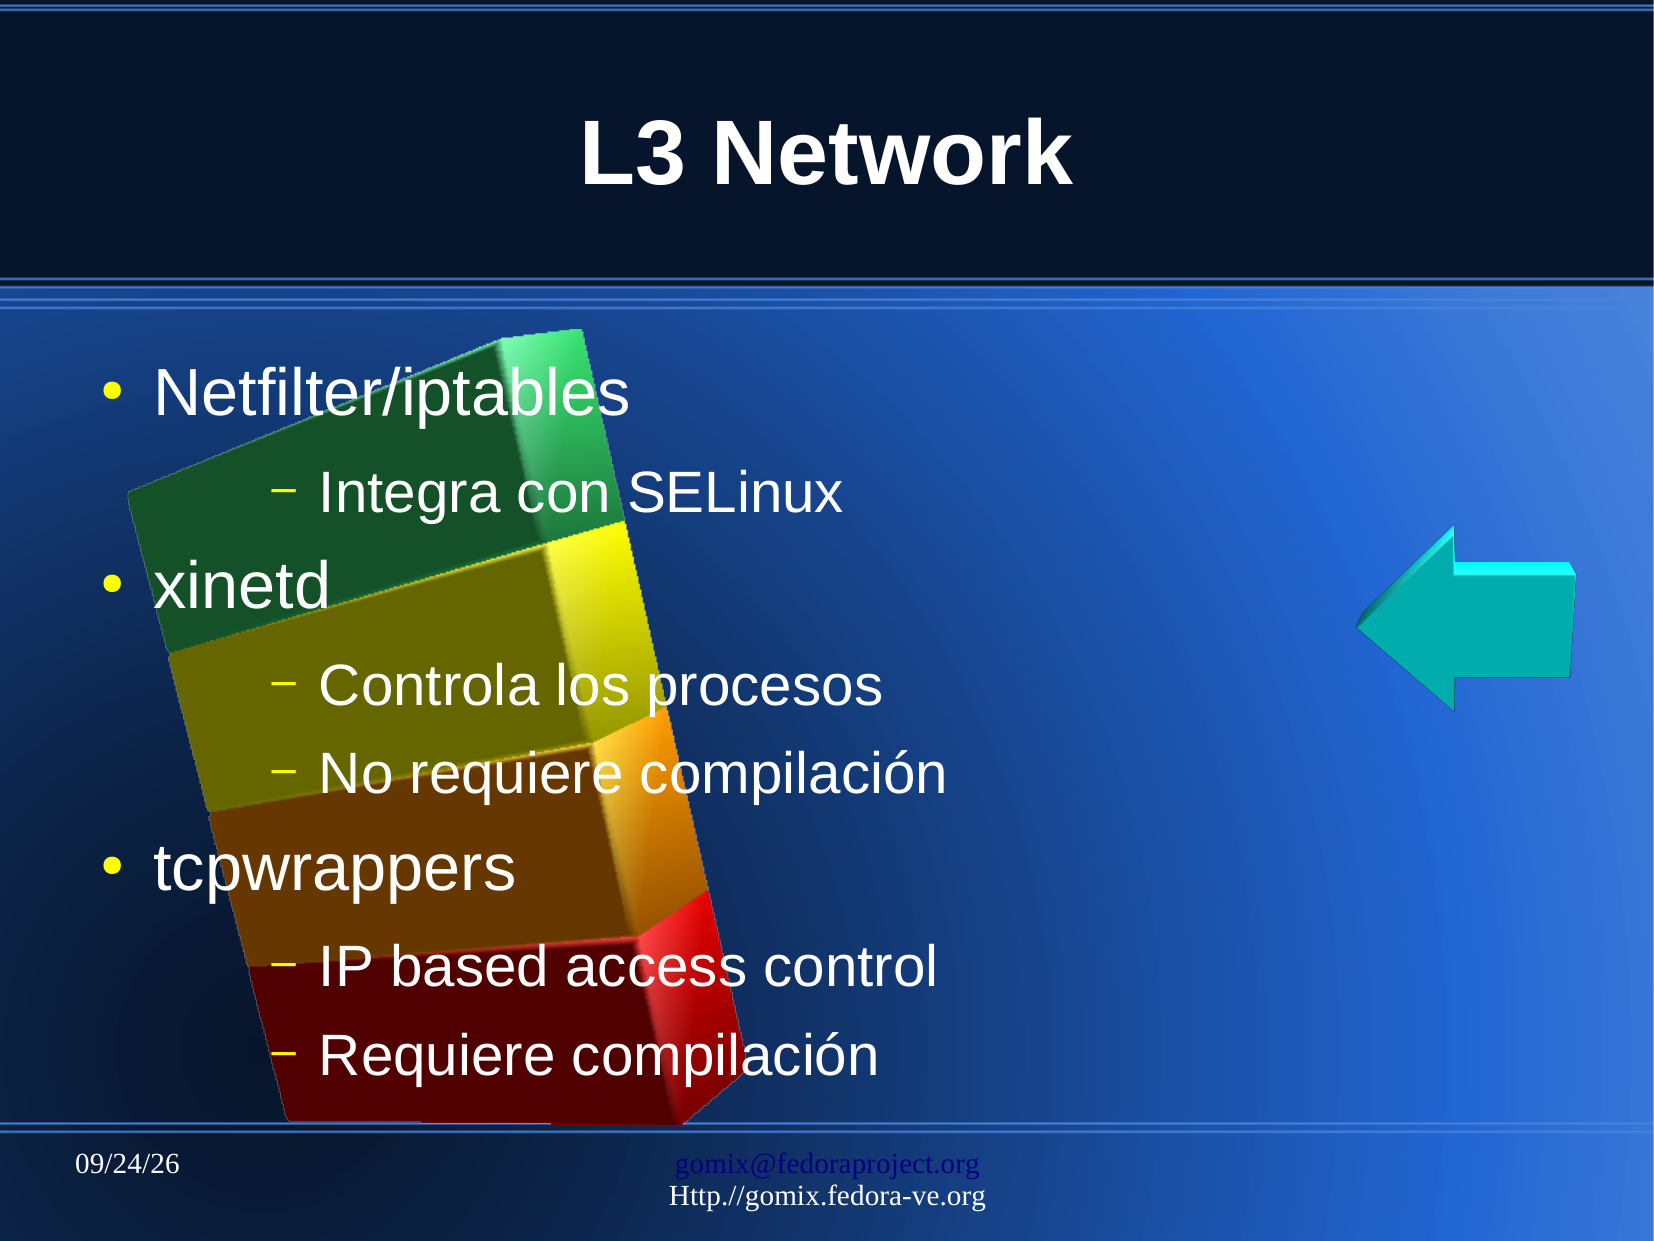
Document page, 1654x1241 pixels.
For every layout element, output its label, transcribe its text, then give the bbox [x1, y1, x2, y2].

list Netfilter/iptables Integra con SELinux xinetd Controla los procesos No requiere compilación tcpwrappers IP based access control Requiere compilación [82, 355, 1126, 1088]
picture [0, 0, 1654, 1241]
title L3 Network [82, 49, 1571, 257]
